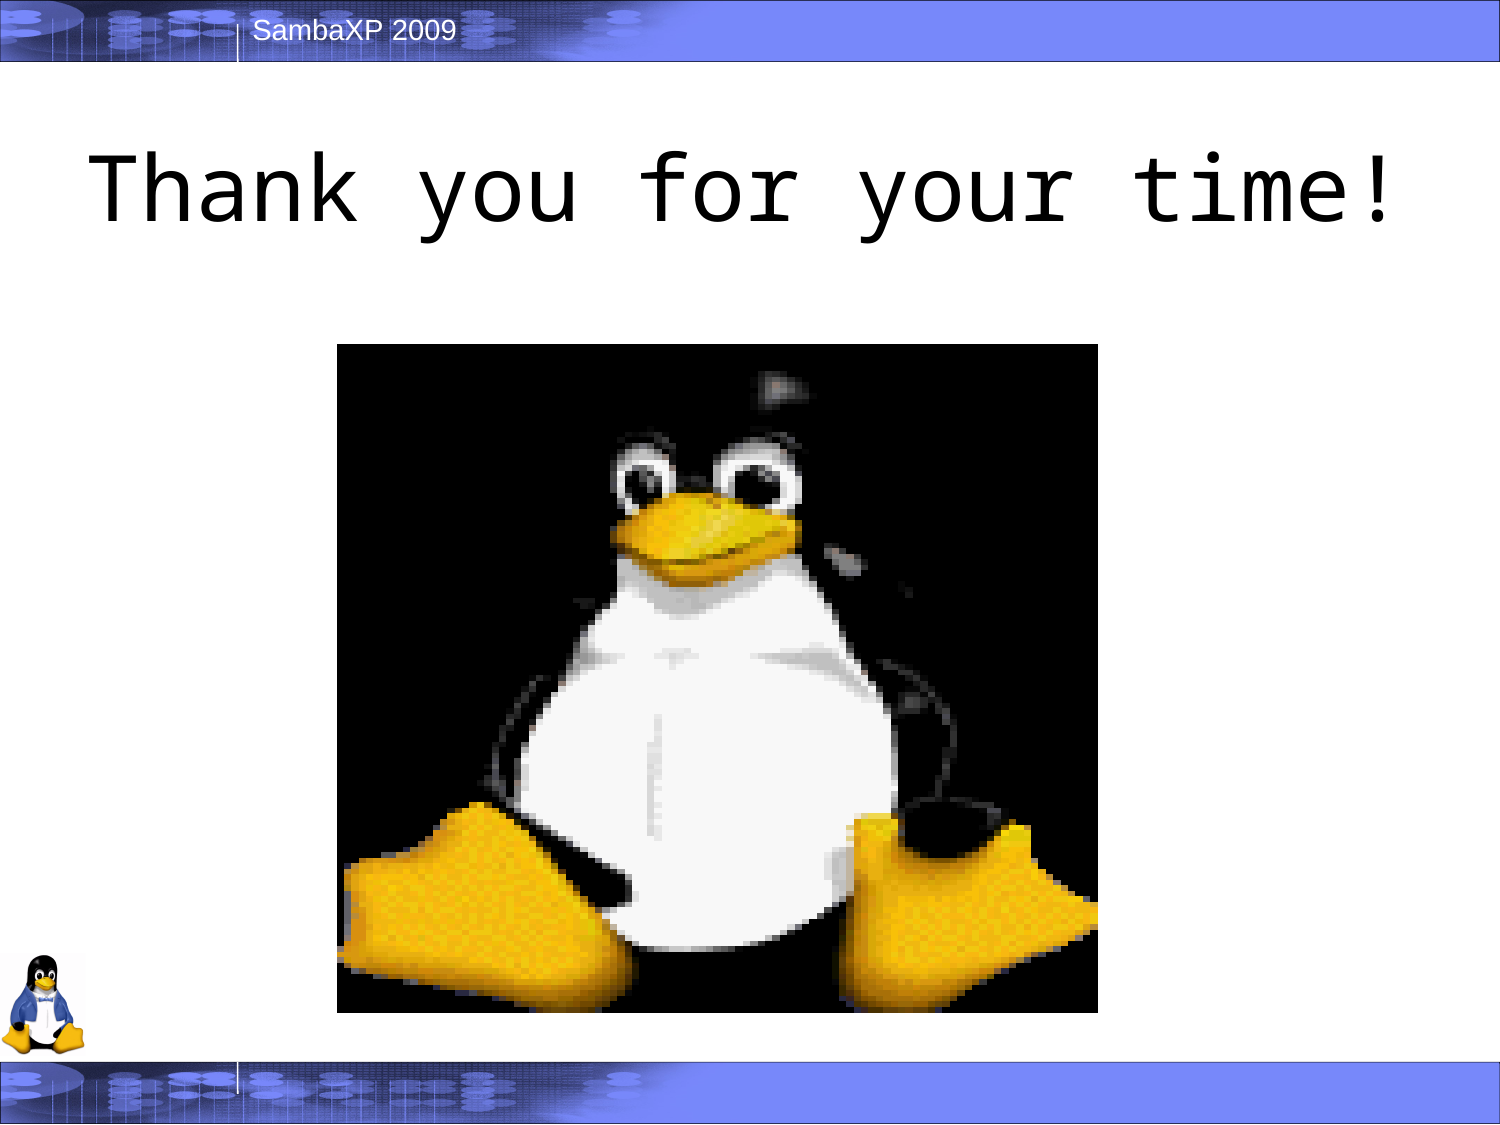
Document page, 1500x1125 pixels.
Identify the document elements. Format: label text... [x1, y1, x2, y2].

title Thank you for your time! [69, 132, 1422, 239]
picture [1, 1, 1499, 61]
picture [1, 1063, 1499, 1123]
picture [337, 344, 1098, 1013]
